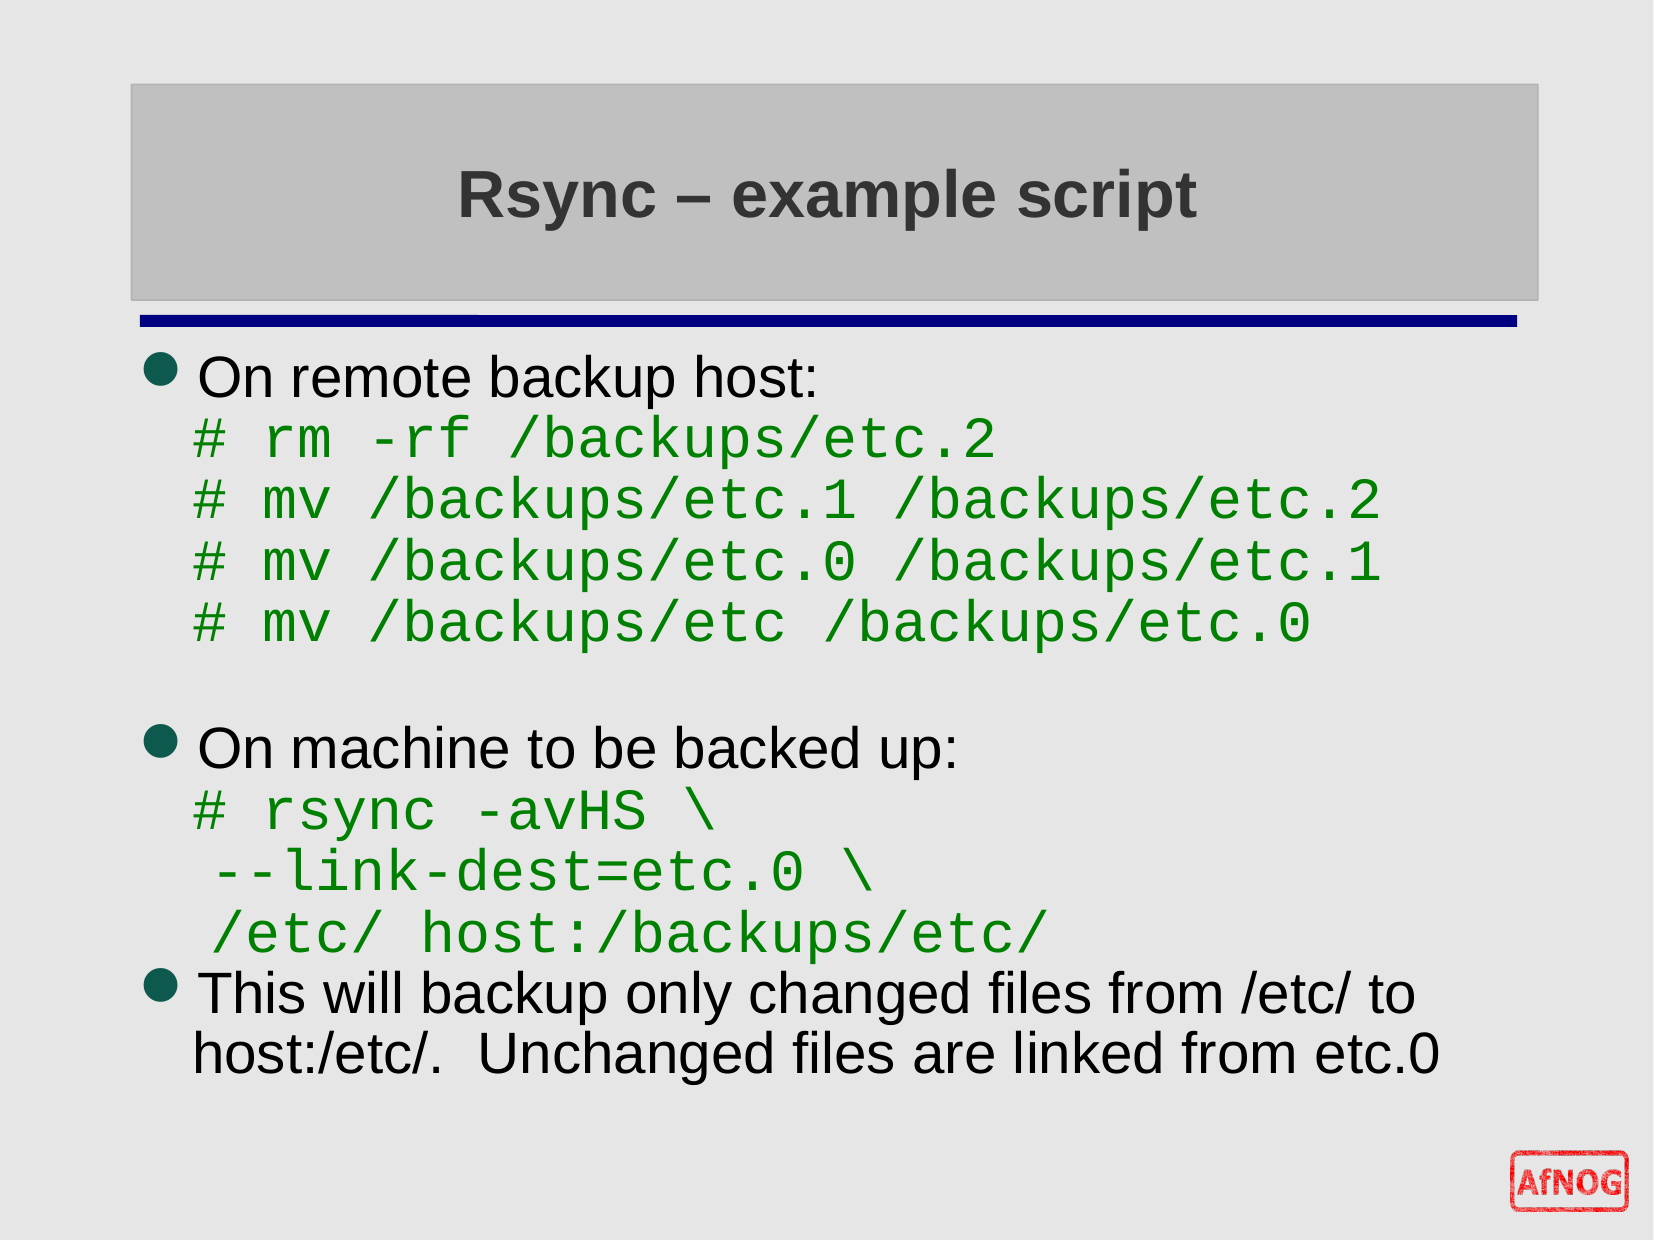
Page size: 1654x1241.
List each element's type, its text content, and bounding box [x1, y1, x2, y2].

picture [1510, 1150, 1629, 1212]
text_box Rsync – example script [121, 91, 1534, 299]
text_box On remote backup host: # rm -rf /backups/etc.2 # mv /backups/etc.1 /backups/etc.2 # mv /backups/etc.0 /backups/etc.1 # mv /backups/etc /backups/etc.0 On machine to be backed up: # rsync -avHS \ --link-dest=etc.0 \ /etc/ host:/backups/etc/ This will backup only changed files from /etc/ to host:/etc/. Unchanged files are linked from etc.0 [121, 344, 1534, 1134]
